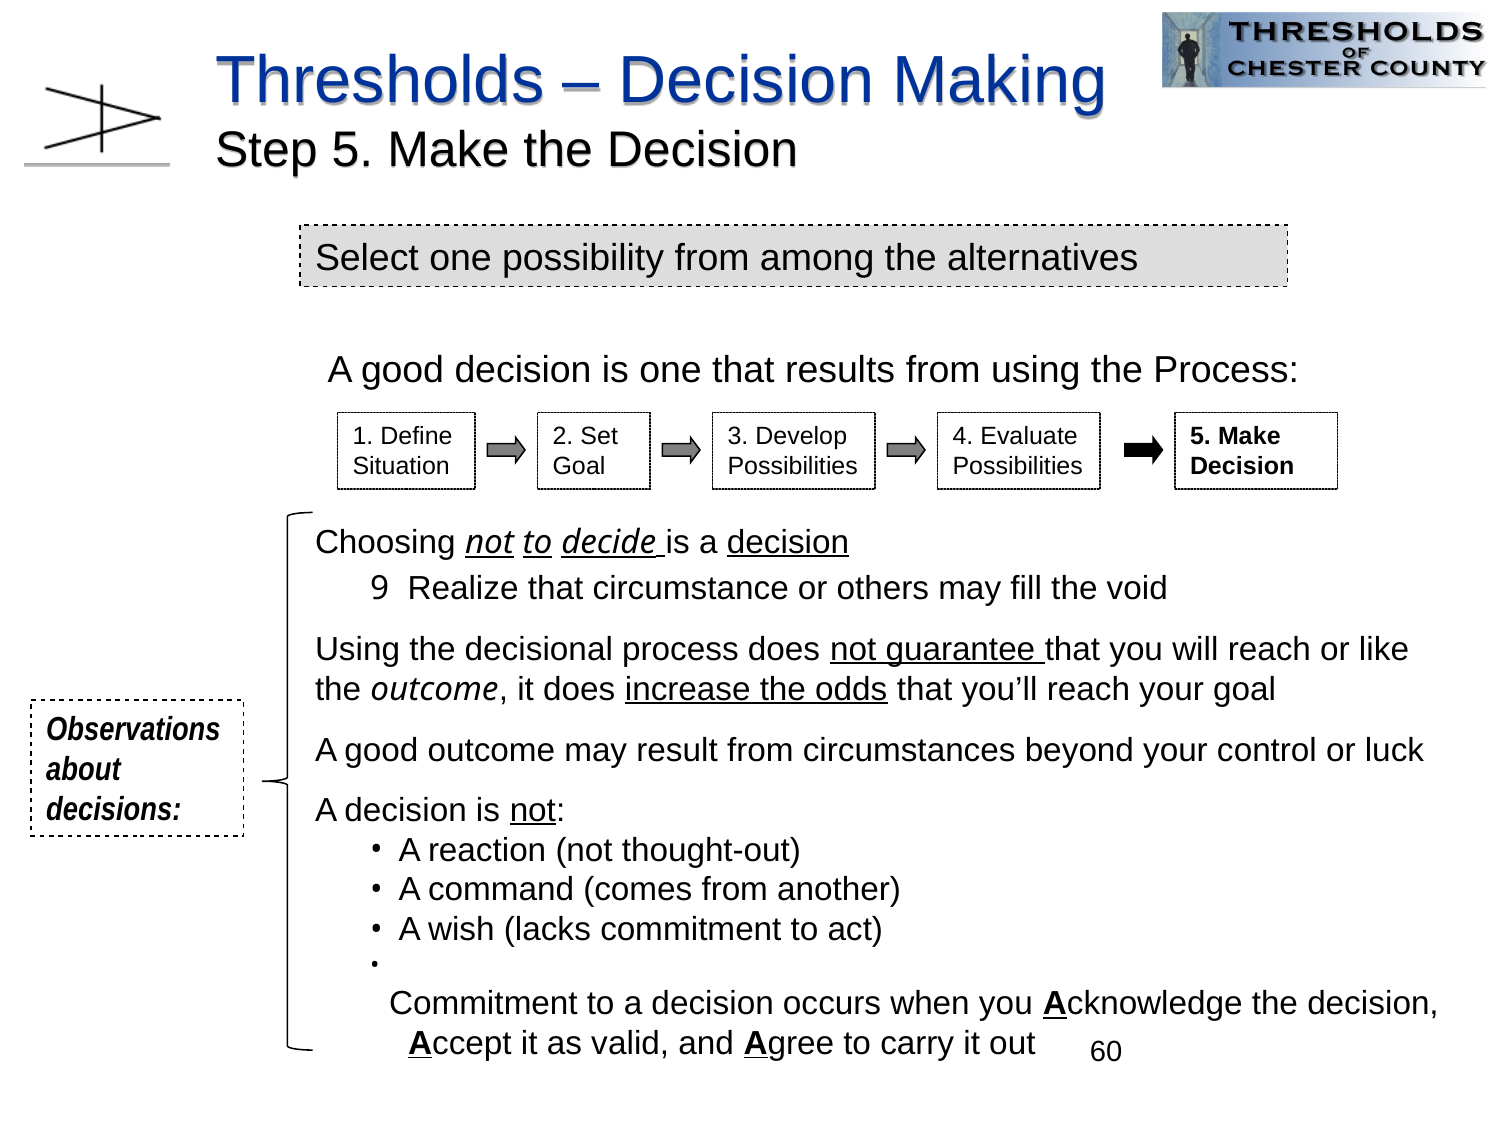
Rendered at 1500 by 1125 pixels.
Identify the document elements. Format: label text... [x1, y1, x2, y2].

text_box Choosing not to decide is a decision Realize that circumstance or others may fill the void Using the decisional process does not guarantee that you will reach or like the outcome, it does increase the odds that you’ll reach your goal A good outcome may result from circumstances beyond your control or luck A decision is not: A reaction (not thought-out) A command (comes from another) A wish (lacks commitment to act) Commitment to a decision occurs when you Acknowledge the decision, Accept it as valid, and Agree to carry it out [300, 512, 1476, 1065]
text_box 60 [1074, 1025, 1388, 1101]
text_box Select one possibility from among the alternatives [300, 224, 1288, 287]
text_box 1. Define Situation [337, 412, 475, 490]
text_box 3. Develop Possibilities [712, 412, 876, 490]
picture [24, 61, 172, 163]
text_box [662, 437, 700, 463]
text_box [487, 437, 526, 463]
text_box A good decision is one that results from using the Process: [312, 337, 1338, 398]
text_box [1124, 437, 1163, 463]
text_box 2. Set Goal [537, 412, 651, 490]
text_box [887, 437, 925, 463]
text_box 5. Make Decision [1175, 412, 1338, 490]
text_box Observations about decisions: [31, 699, 244, 837]
title Thresholds – Decision Making Step 5. Make the Decision [200, 12, 1213, 201]
text_box 4. Evaluate Possibilities [937, 412, 1101, 490]
